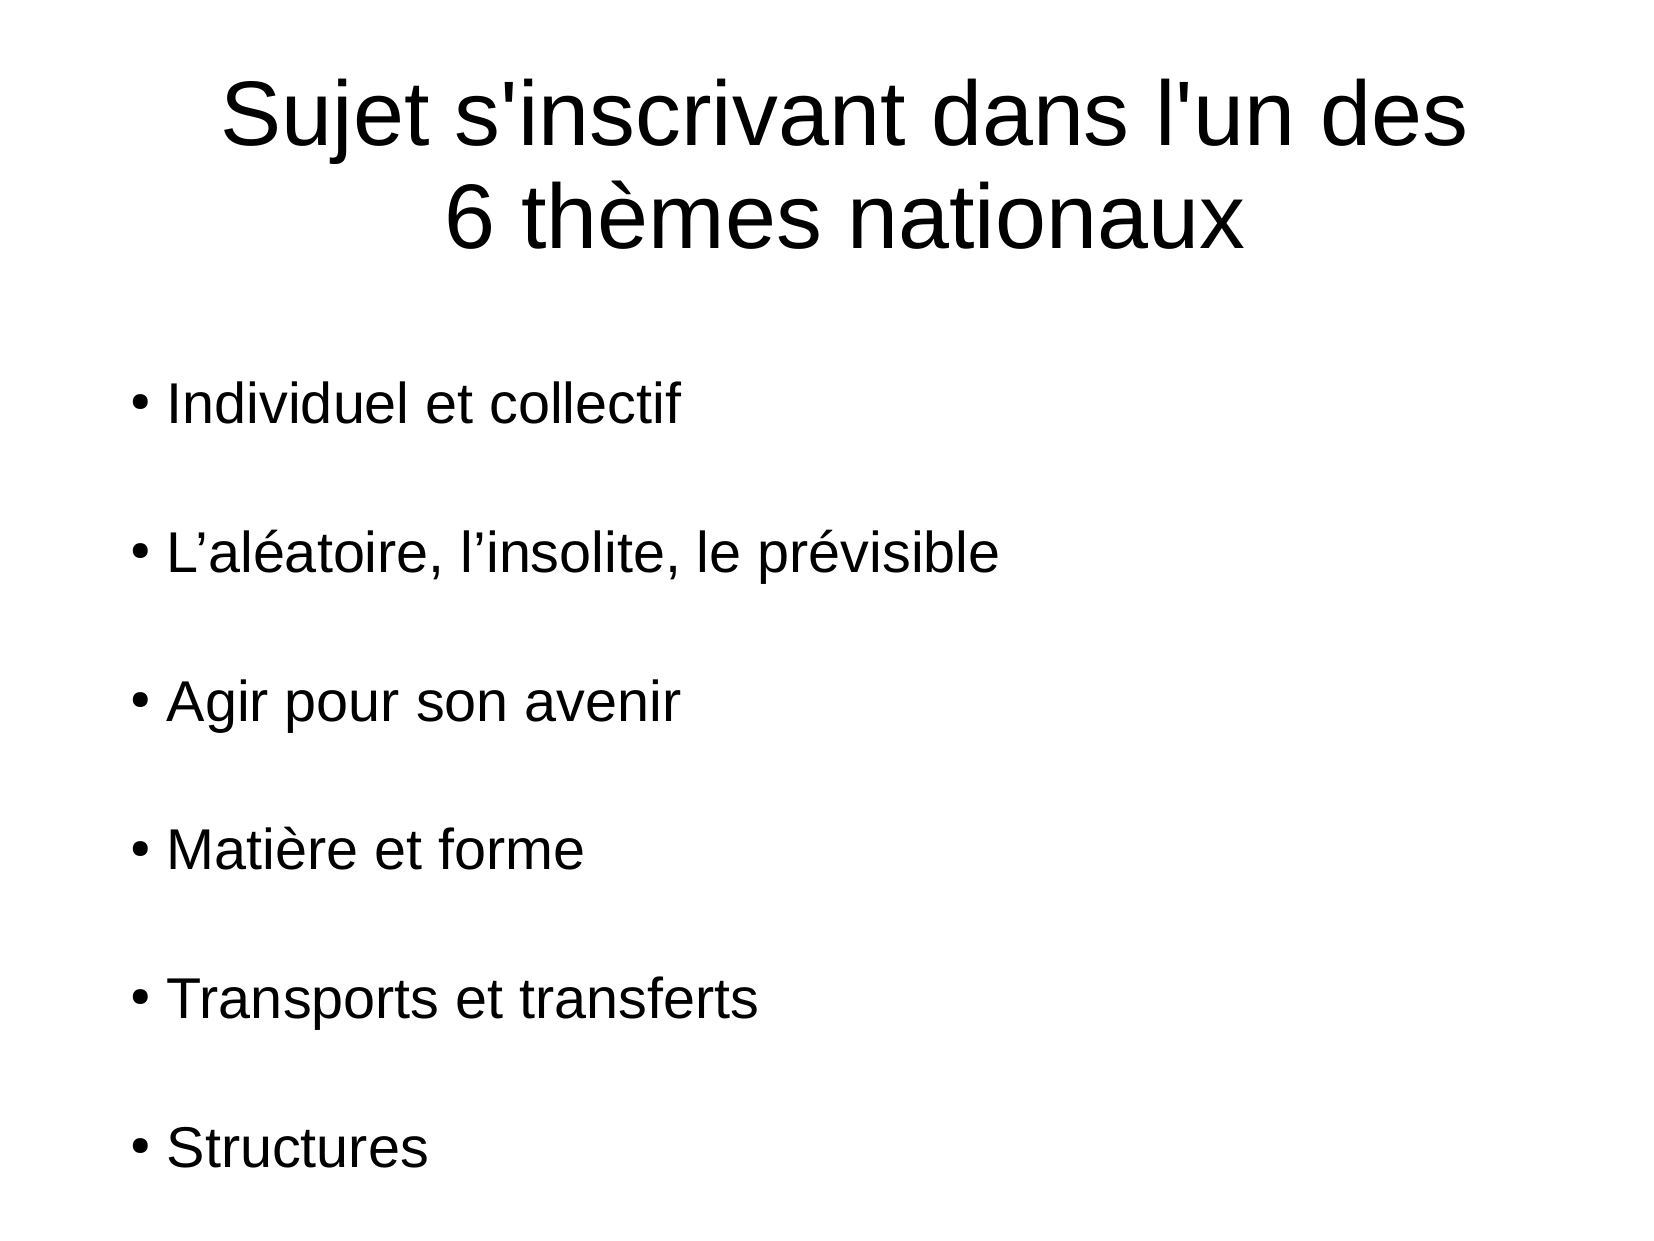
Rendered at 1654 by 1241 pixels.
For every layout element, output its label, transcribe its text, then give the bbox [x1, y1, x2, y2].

title Sujet s'inscrivant dans l'un des 6 thèmes nationaux [153, 11, 1538, 201]
list Individuel et collectif L’aléatoire, l’insolite, le prévisible Agir pour son avenir Matière et forme Transports et transferts Structures [92, 201, 1548, 1182]
